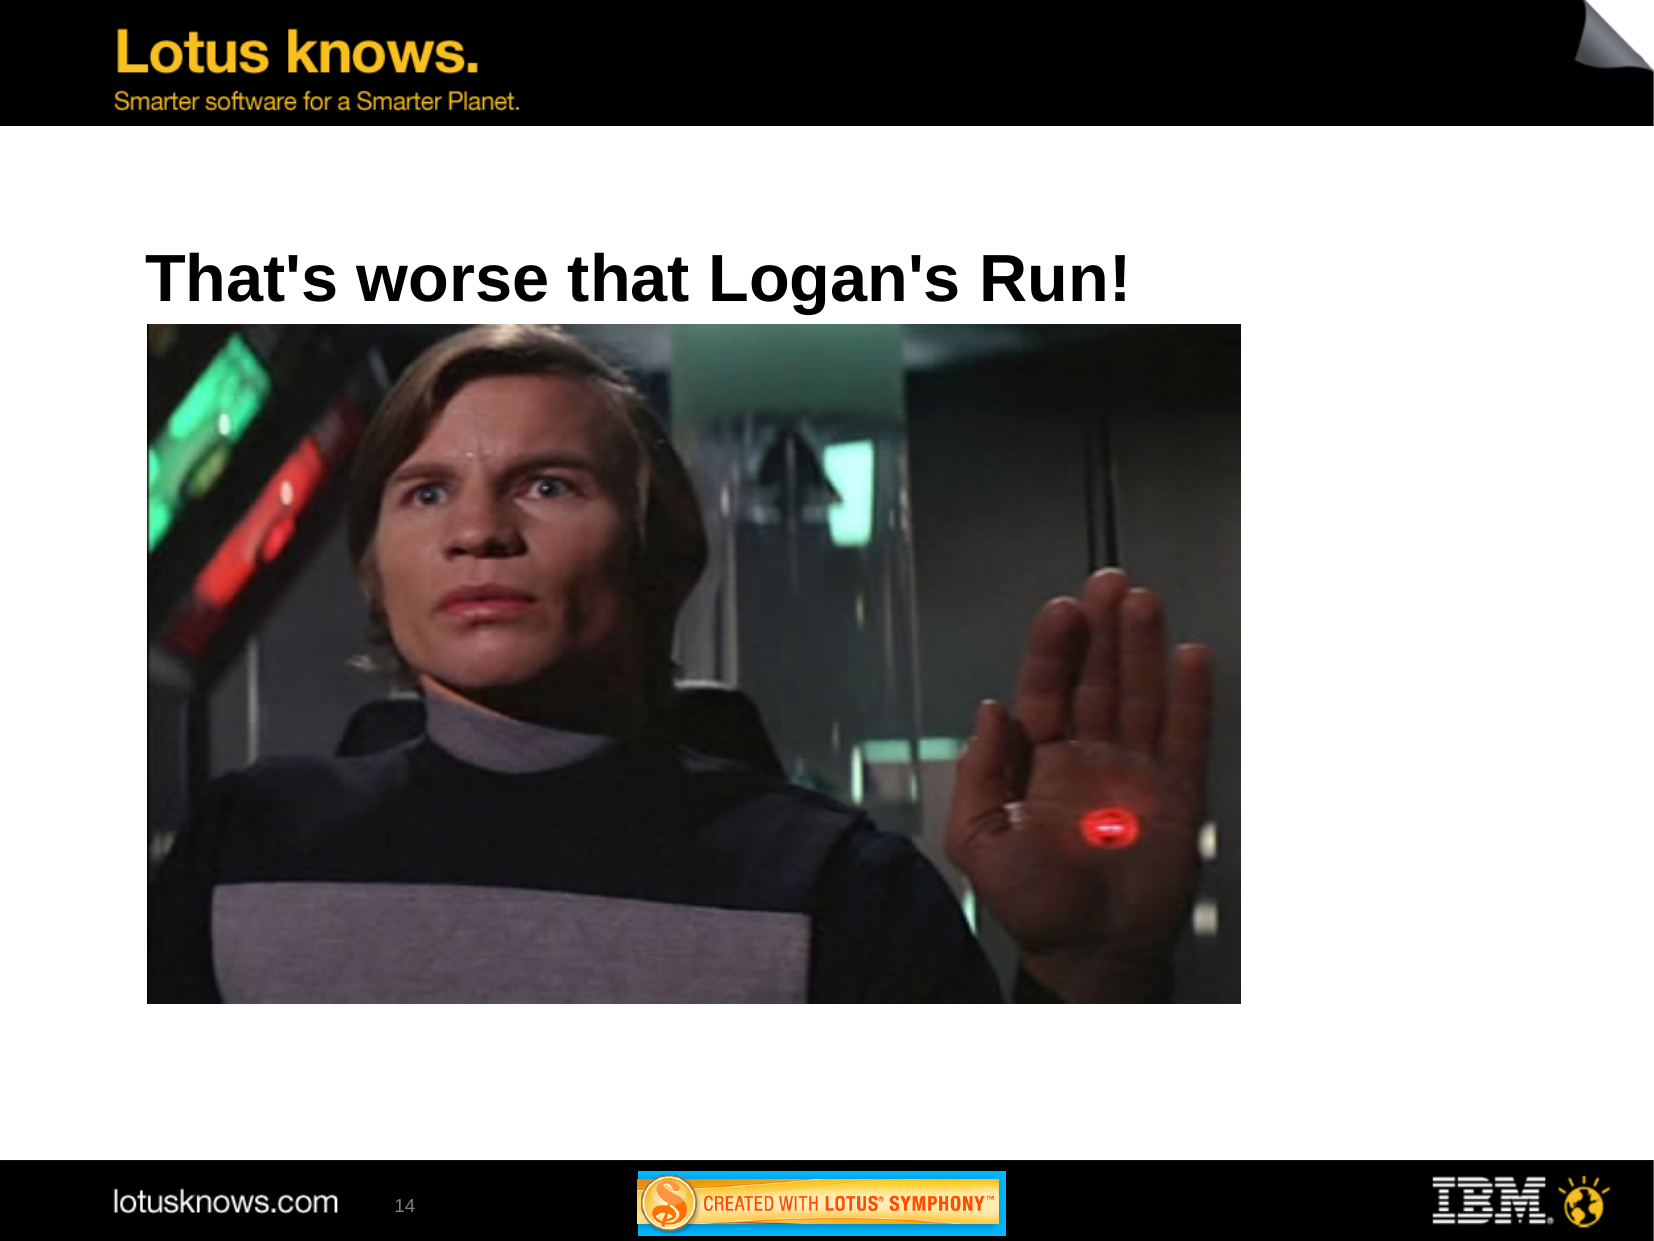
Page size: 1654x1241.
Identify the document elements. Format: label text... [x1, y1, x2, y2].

picture [0, 0, 1654, 126]
title That's worse that Logan's Run! [145, 144, 1513, 317]
picture [0, 1160, 1654, 1241]
picture [147, 324, 1241, 1004]
